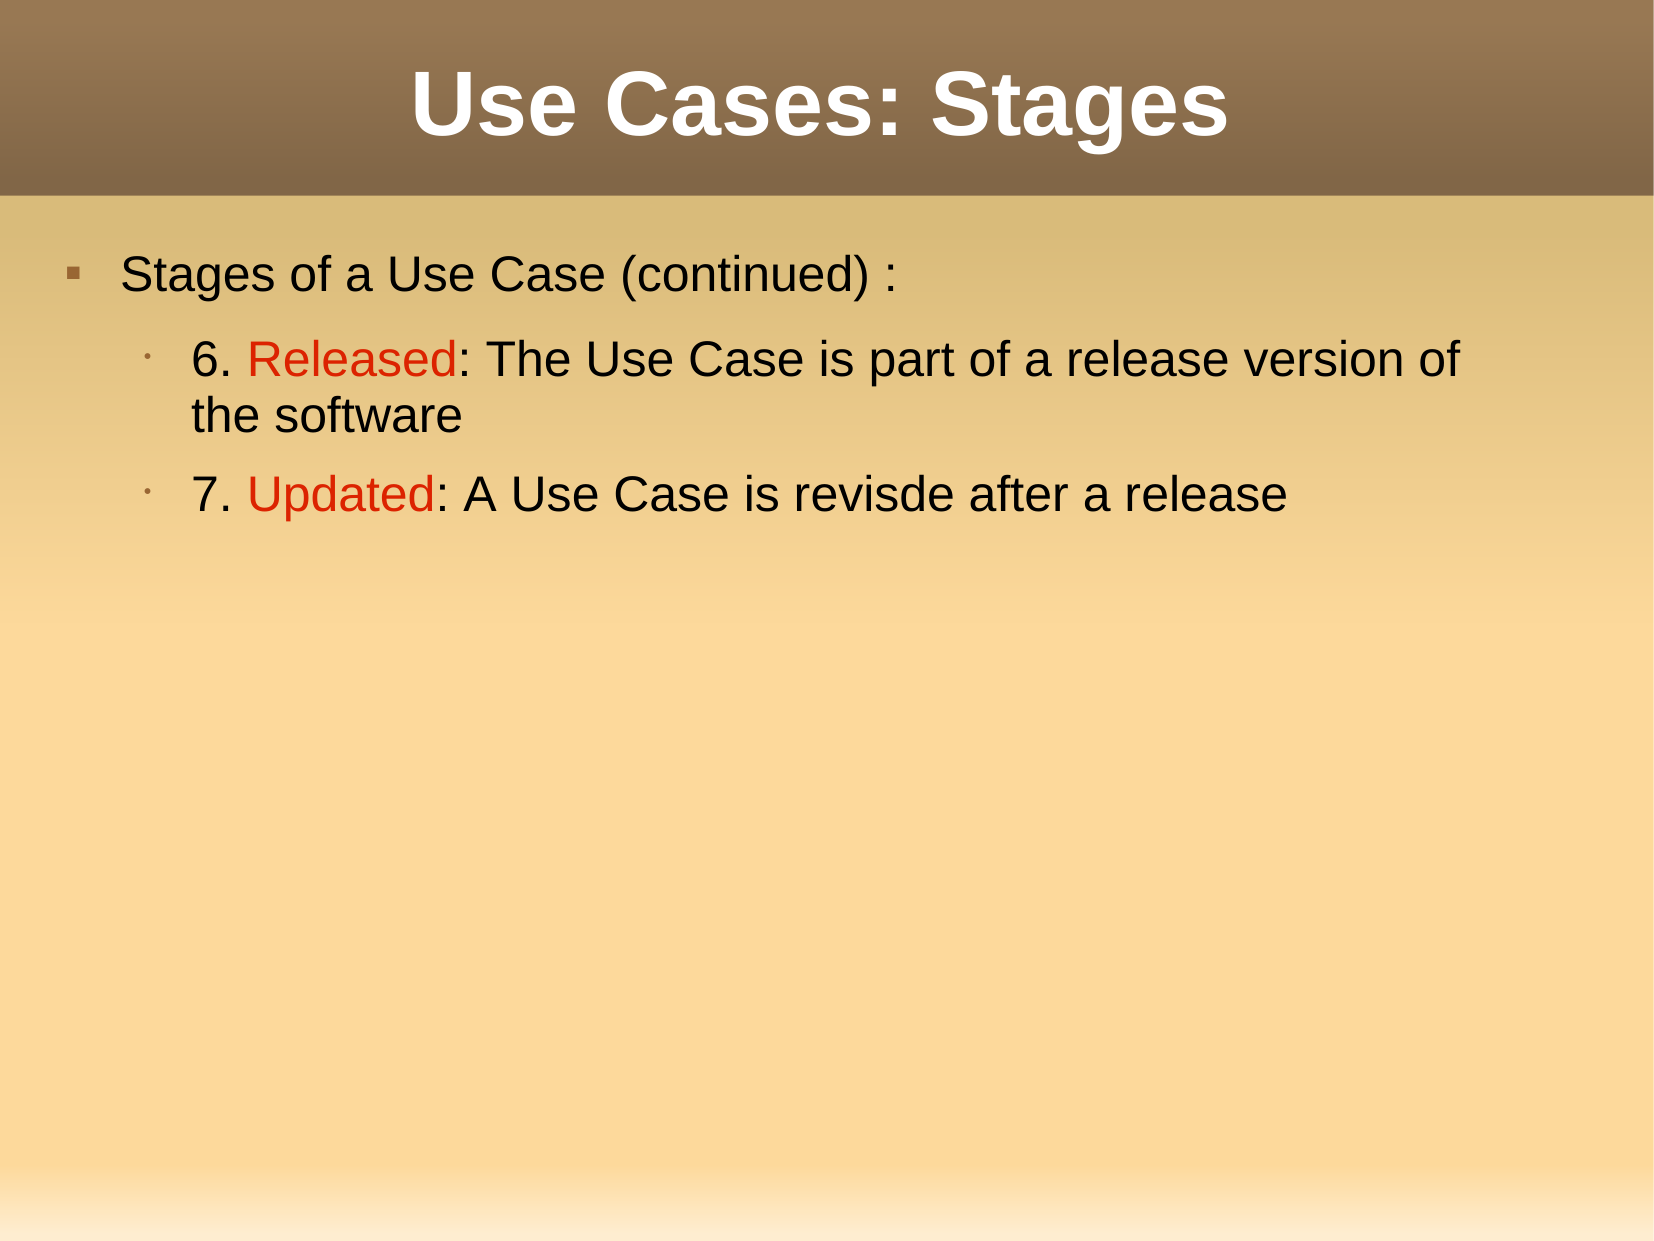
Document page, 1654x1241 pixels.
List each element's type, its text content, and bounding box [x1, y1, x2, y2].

list Stages of a Use Case (continued) : 6. Released: The Use Case is part of a release version of the software 7. Updated: A Use Case is revisde after a release [49, 246, 1538, 1051]
title Use Cases: Stages [76, 7, 1565, 200]
picture [0, 0, 1654, 1241]
